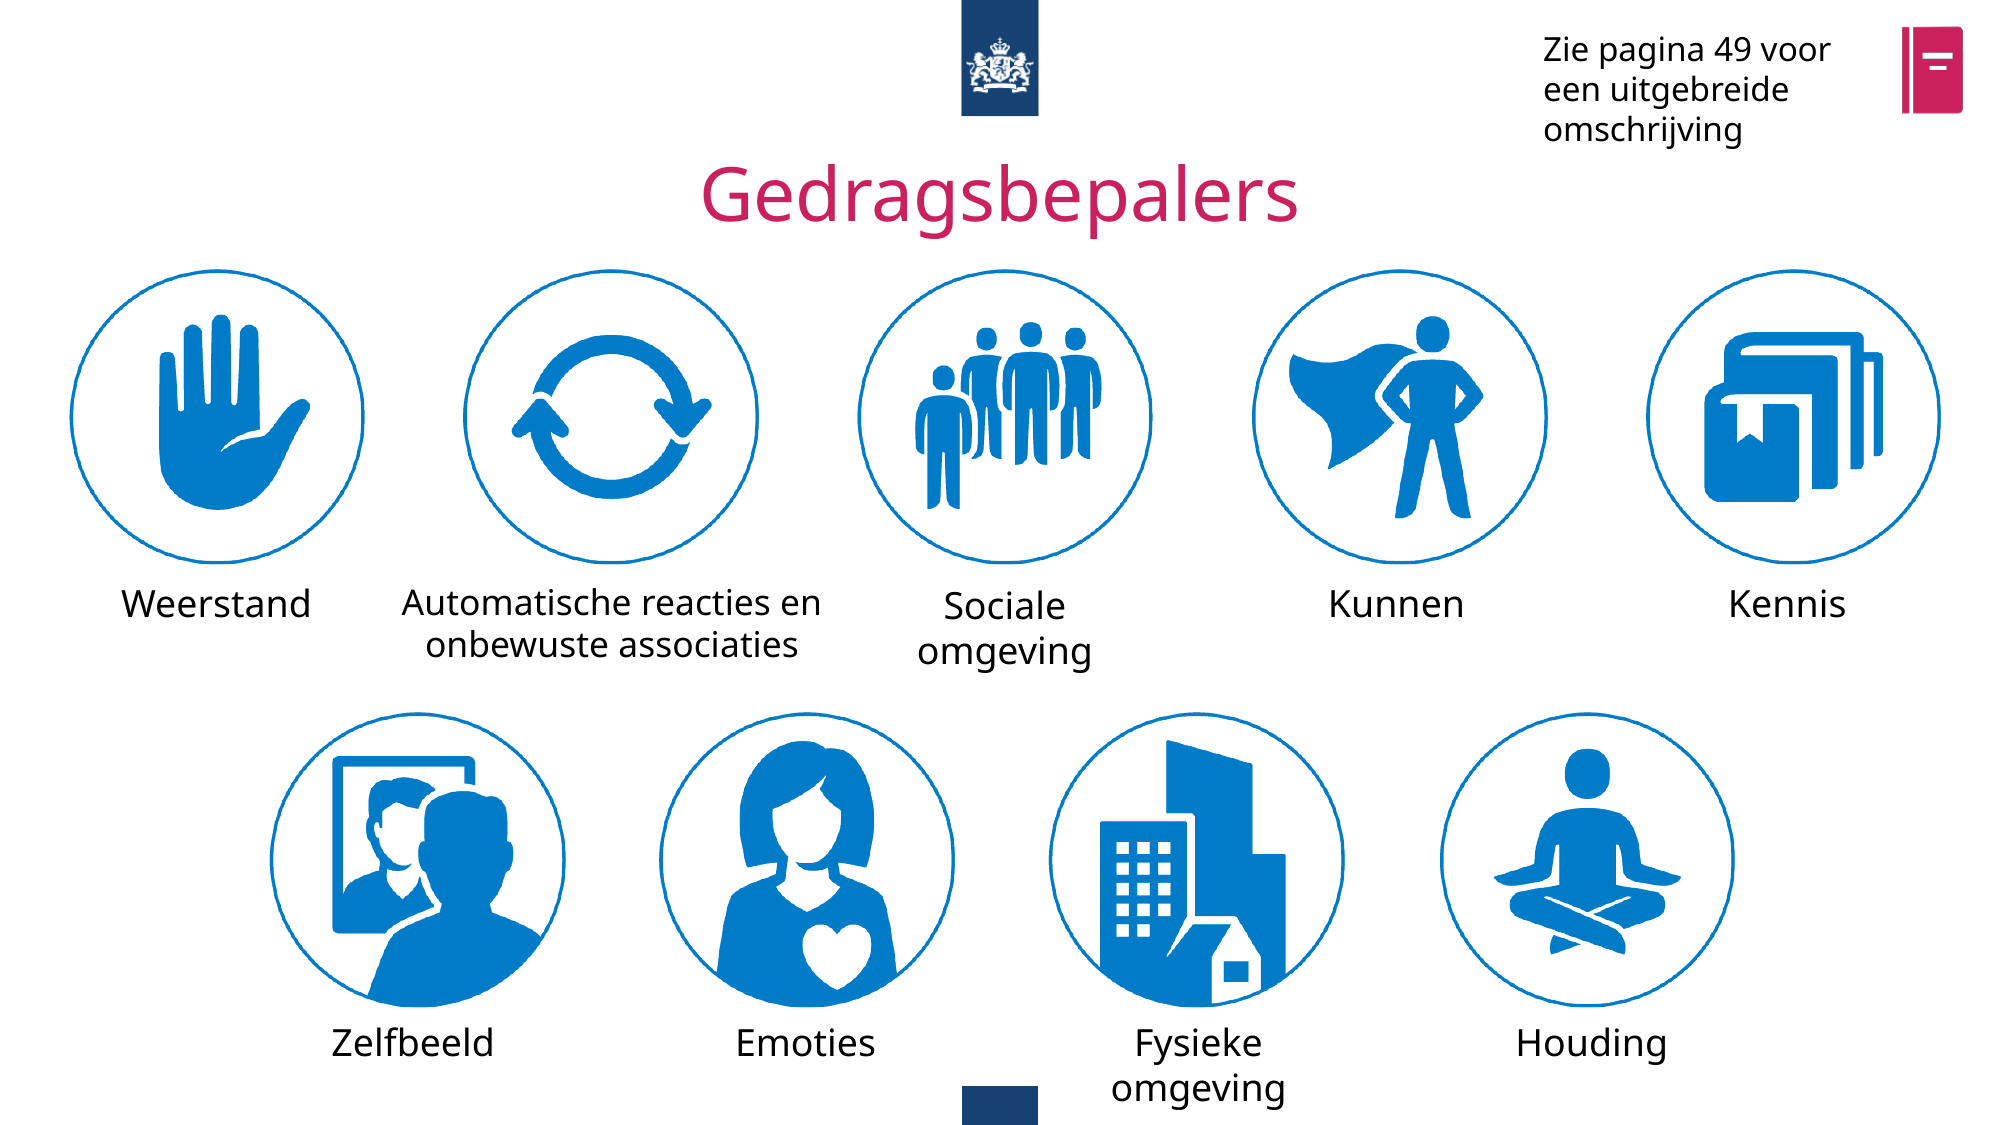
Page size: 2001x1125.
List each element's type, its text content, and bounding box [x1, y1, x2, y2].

picture [69, 269, 365, 565]
text_box Emoties [603, 1011, 1008, 1072]
picture [857, 269, 1153, 565]
text_box Sociale omgeving [850, 574, 1160, 681]
text_box Weerstand [14, 572, 367, 633]
picture [659, 712, 955, 1008]
picture [463, 269, 759, 565]
text_box Automatische reacties en onbewuste associaties [367, 572, 857, 673]
picture [1439, 712, 1735, 1008]
picture [269, 712, 566, 1008]
text_box Fysieke omgeving [1028, 1011, 1369, 1118]
picture [1646, 269, 1941, 565]
text_box Zelfbeeld [211, 1011, 603, 1072]
text_box Kunnen [1194, 572, 1585, 633]
picture [1048, 712, 1345, 1008]
title Gedragsbepalers [104, 90, 1897, 246]
text_box Kennis [1585, 572, 1990, 633]
picture [1881, 19, 1984, 122]
text_box Zie pagina 49 voor een uitgebreide omschrijving [1528, 20, 1914, 117]
text_box Houding [1389, 1011, 1794, 1072]
picture [1251, 269, 1548, 565]
